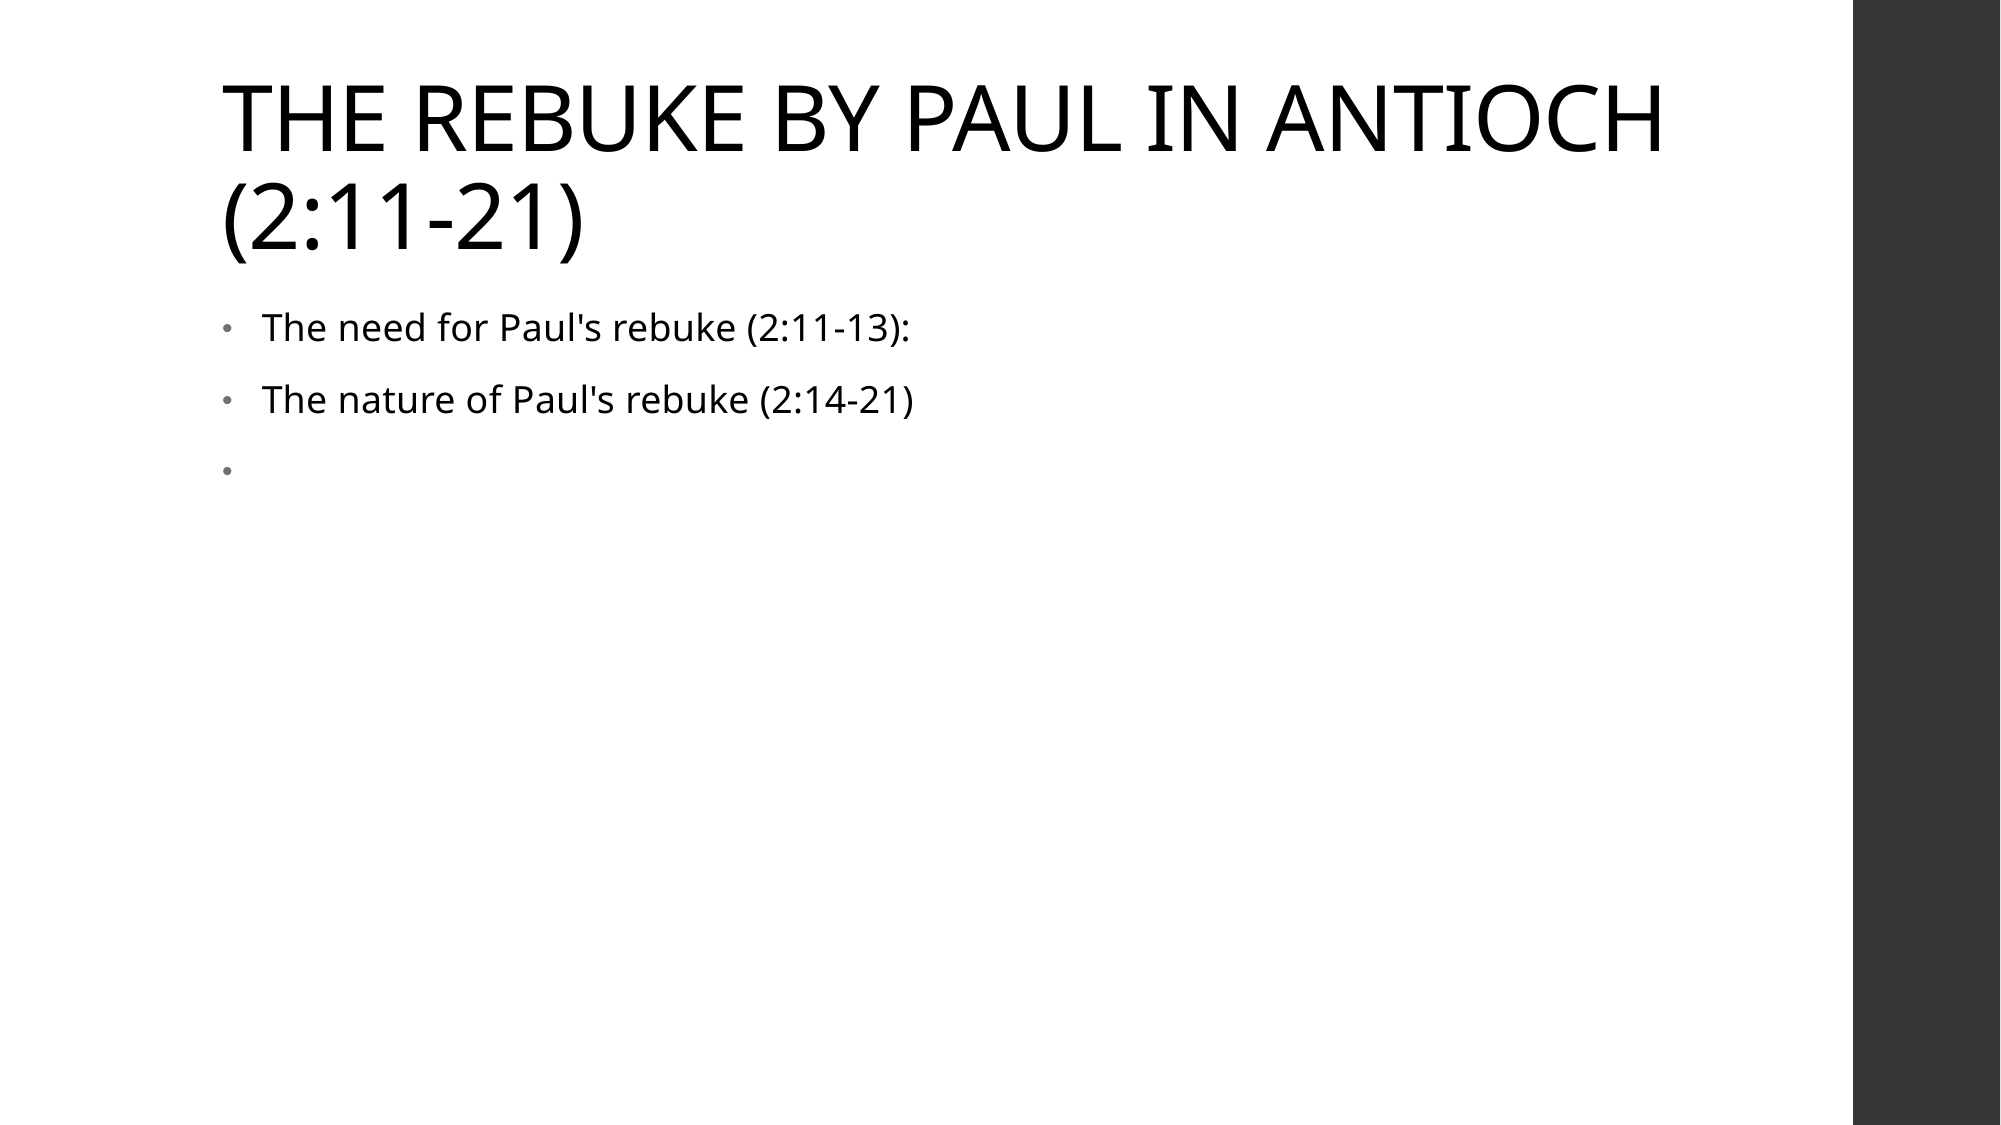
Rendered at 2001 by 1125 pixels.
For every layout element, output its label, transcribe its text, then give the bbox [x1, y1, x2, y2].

title THE REBUKE BY PAUL IN ANTIOCH (2:11-21) [206, 60, 1797, 278]
list The need for Paul's rebuke (2:11-13): The nature of Paul's rebuke (2:14-21) [206, 299, 1617, 1014]
